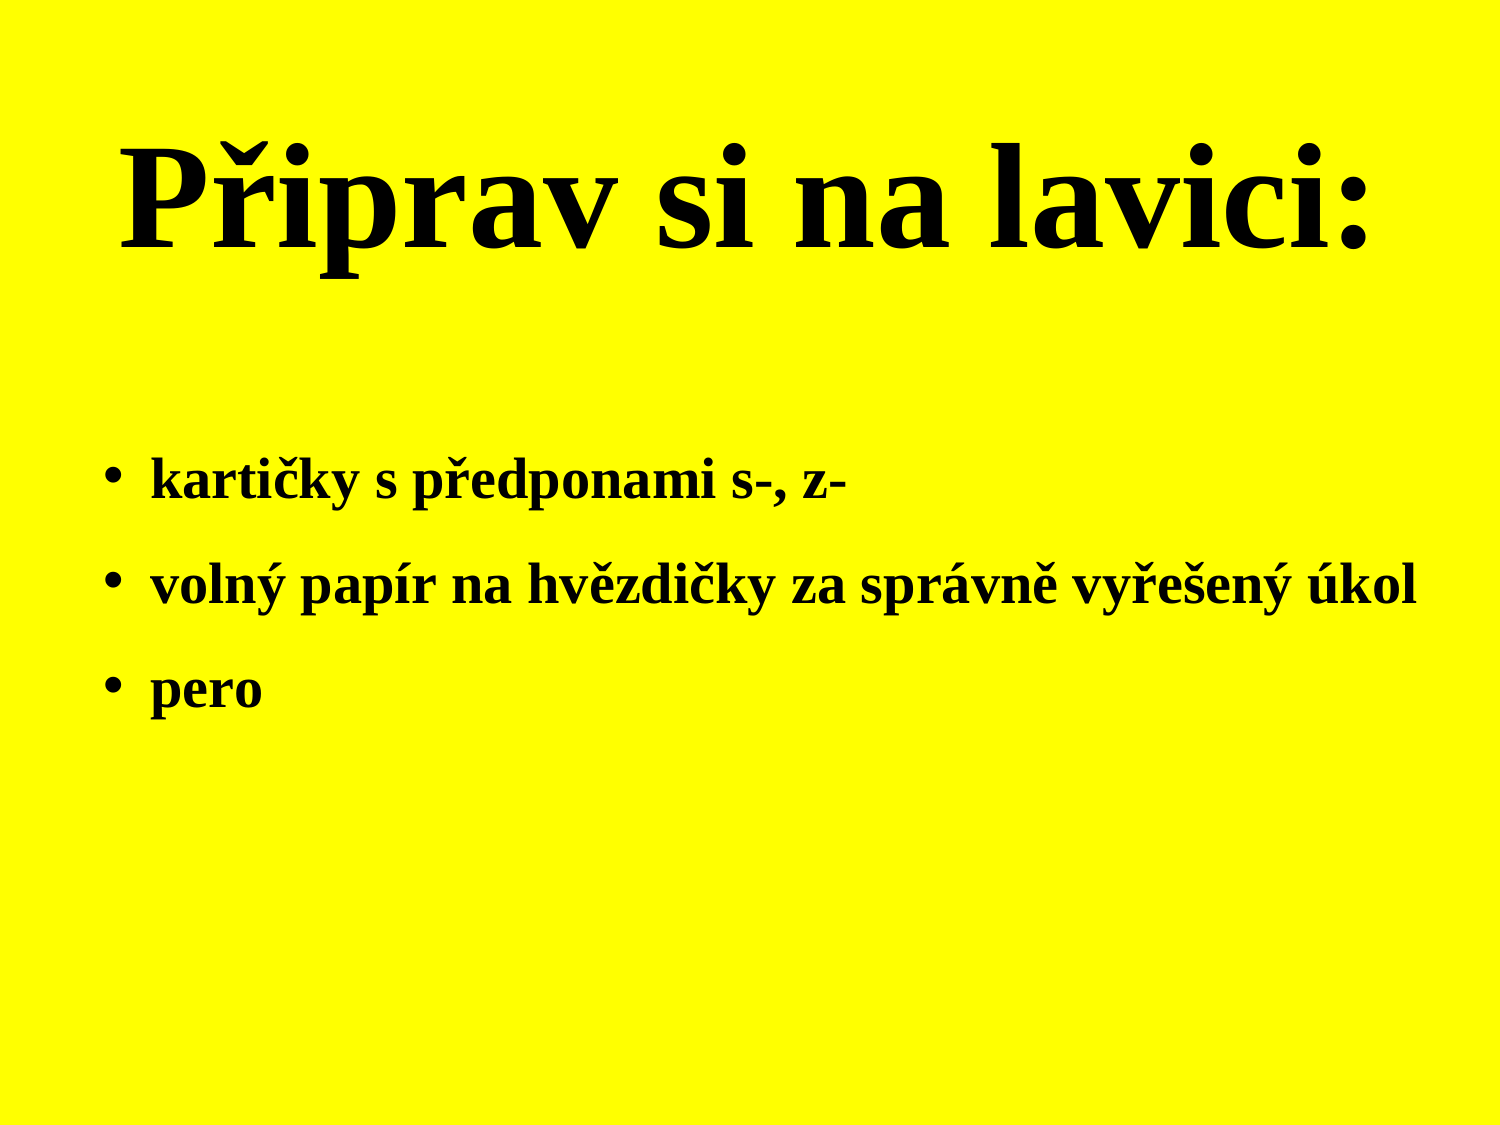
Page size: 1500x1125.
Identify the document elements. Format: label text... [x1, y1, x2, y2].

text_box Připrav si na lavici: [88, 90, 1412, 286]
text_box kartičky s předponami s-, z- volný papír na hvězdičky za správně vyřešený úkol pero [88, 397, 1447, 728]
